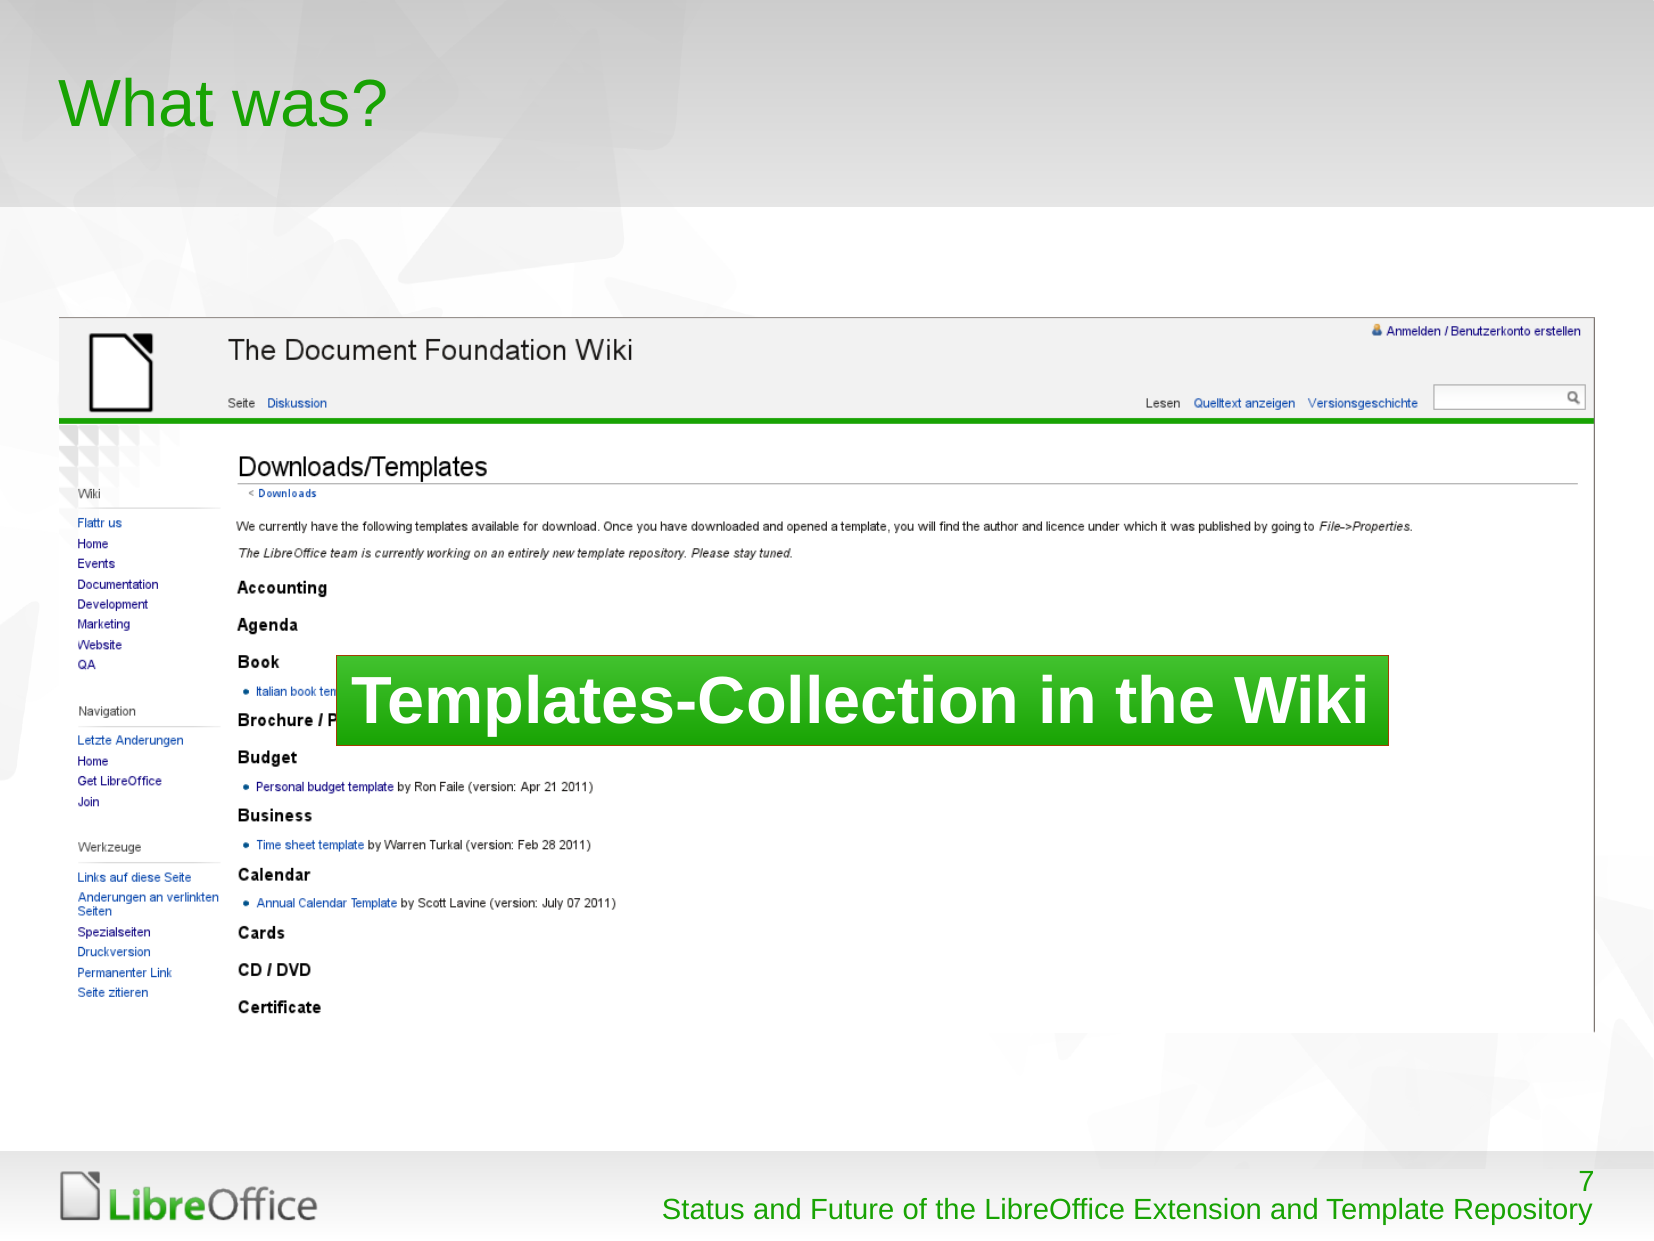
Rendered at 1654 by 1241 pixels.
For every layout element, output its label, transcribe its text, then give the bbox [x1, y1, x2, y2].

picture [0, 0, 1654, 1169]
title What was? [59, 29, 1595, 178]
text_box Templates-Collection in the Wiki [336, 655, 1389, 746]
picture [41, 1152, 337, 1240]
